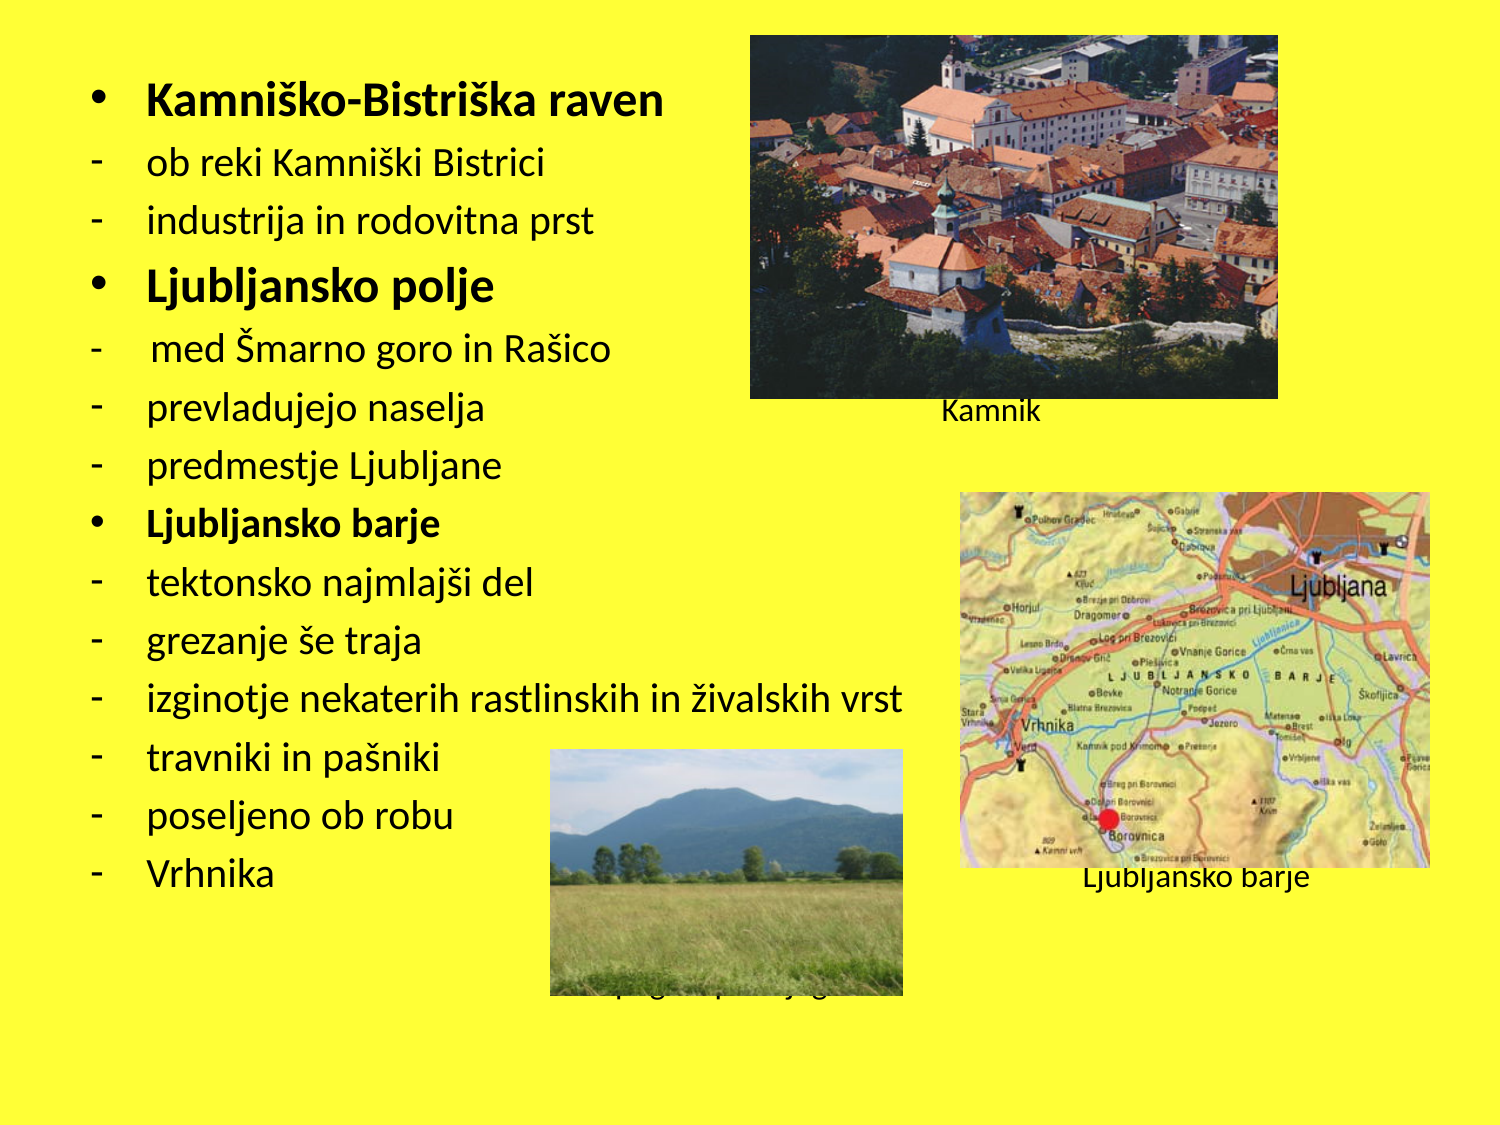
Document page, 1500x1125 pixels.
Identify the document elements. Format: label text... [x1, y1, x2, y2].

picture [550, 749, 903, 997]
list Kamniško-Bistriška raven ob reki Kamniški Bistrici industrija in rodovitna prst Ljubljansko polje - med Šmarno goro in Rašico prevladujejo naselja Kamnik predmestje Ljubljane Ljubljansko barje tektonsko najmlajši del grezanje še traja izginotje nekaterih rastlinskih in živalskih vrst travniki in pašniki poseljeno ob robu Vrhnika Ljubljansko barje pogled proti jugu [75, 58, 1425, 1102]
picture [960, 492, 1430, 868]
picture [750, 35, 1278, 399]
